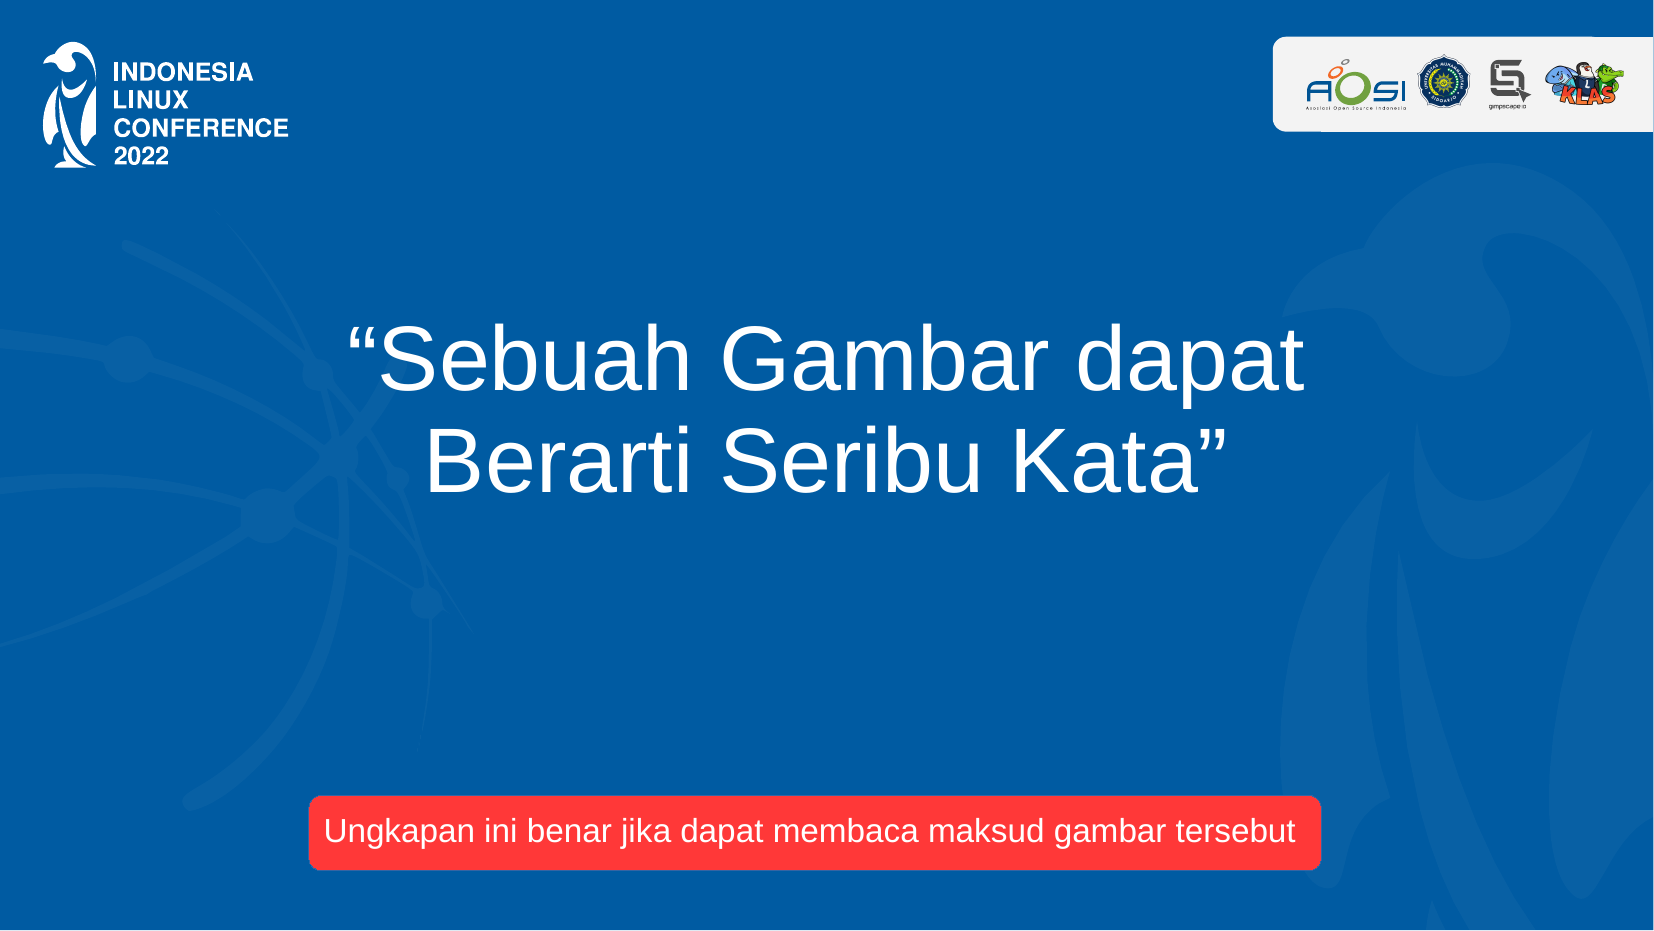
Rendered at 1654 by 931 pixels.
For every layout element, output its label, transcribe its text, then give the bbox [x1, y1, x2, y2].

picture [1545, 62, 1624, 105]
picture [1417, 54, 1471, 108]
text_box Ungkapan ini benar jika dapat membaca maksud gambar tersebut [308, 805, 1322, 895]
text_box [309, 795, 1321, 805]
text_box “Sebuah Gambar dapat Berarti Seribu Kata” [301, 300, 1352, 520]
